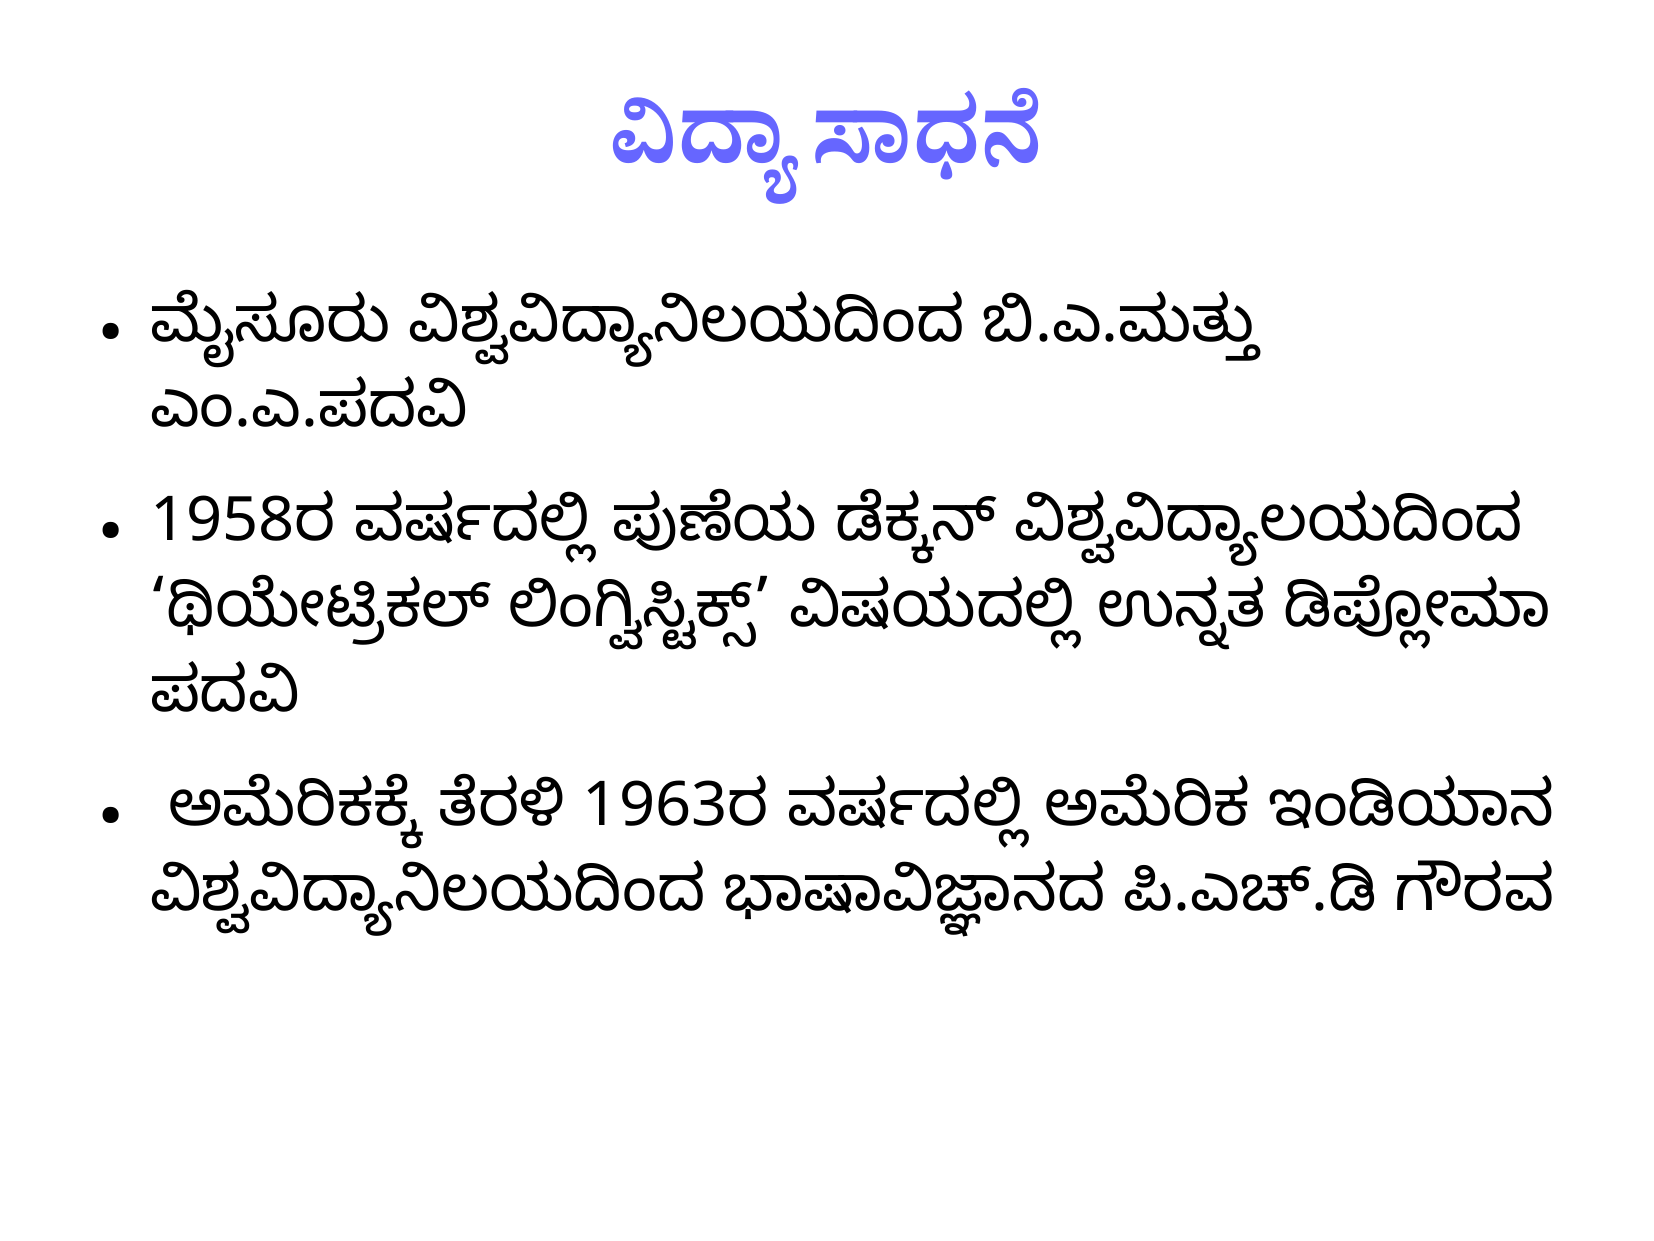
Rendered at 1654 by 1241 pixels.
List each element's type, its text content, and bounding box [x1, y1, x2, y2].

list ಮೈಸೂರು ವಿಶ್ವವಿದ್ಯಾನಿಲಯದಿಂದ ಬಿ.ಎ.ಮತ್ತು ಎಂ.ಎ.ಪದವಿ 1958ರ ವರ್ಷದಲ್ಲಿ ಪುಣೆಯ ಡೆಕ್ಕನ್ ವಿಶ್ವವಿದ್ಯಾಲಯದಿಂದ ‘ಥಿಯೇಟ್ರಿಕಲ್ ಲಿಂಗ್ವಿಸ್ಟಿಕ್ಸ್’ ವಿಷಯದಲ್ಲಿ ಉನ್ನತ ಡಿಪ್ಲೋಮಾ ಪದವಿ ಅಮೆರಿಕಕ್ಕೆ ತೆರಳಿ 1963ರ ವರ್ಷದಲ್ಲಿ ಅಮೆರಿಕ ಇಂಡಿಯಾನ ವಿಶ್ವವಿದ್ಯಾನಿಲಯದಿಂದ ಭಾಷಾವಿಜ್ಞಾನದ ಪಿ.ಎಚ್.ಡಿ ಗೌರವ [82, 290, 1571, 1010]
title ವಿದ್ಯಾ ಸಾಧನೆ [82, 49, 1571, 257]
